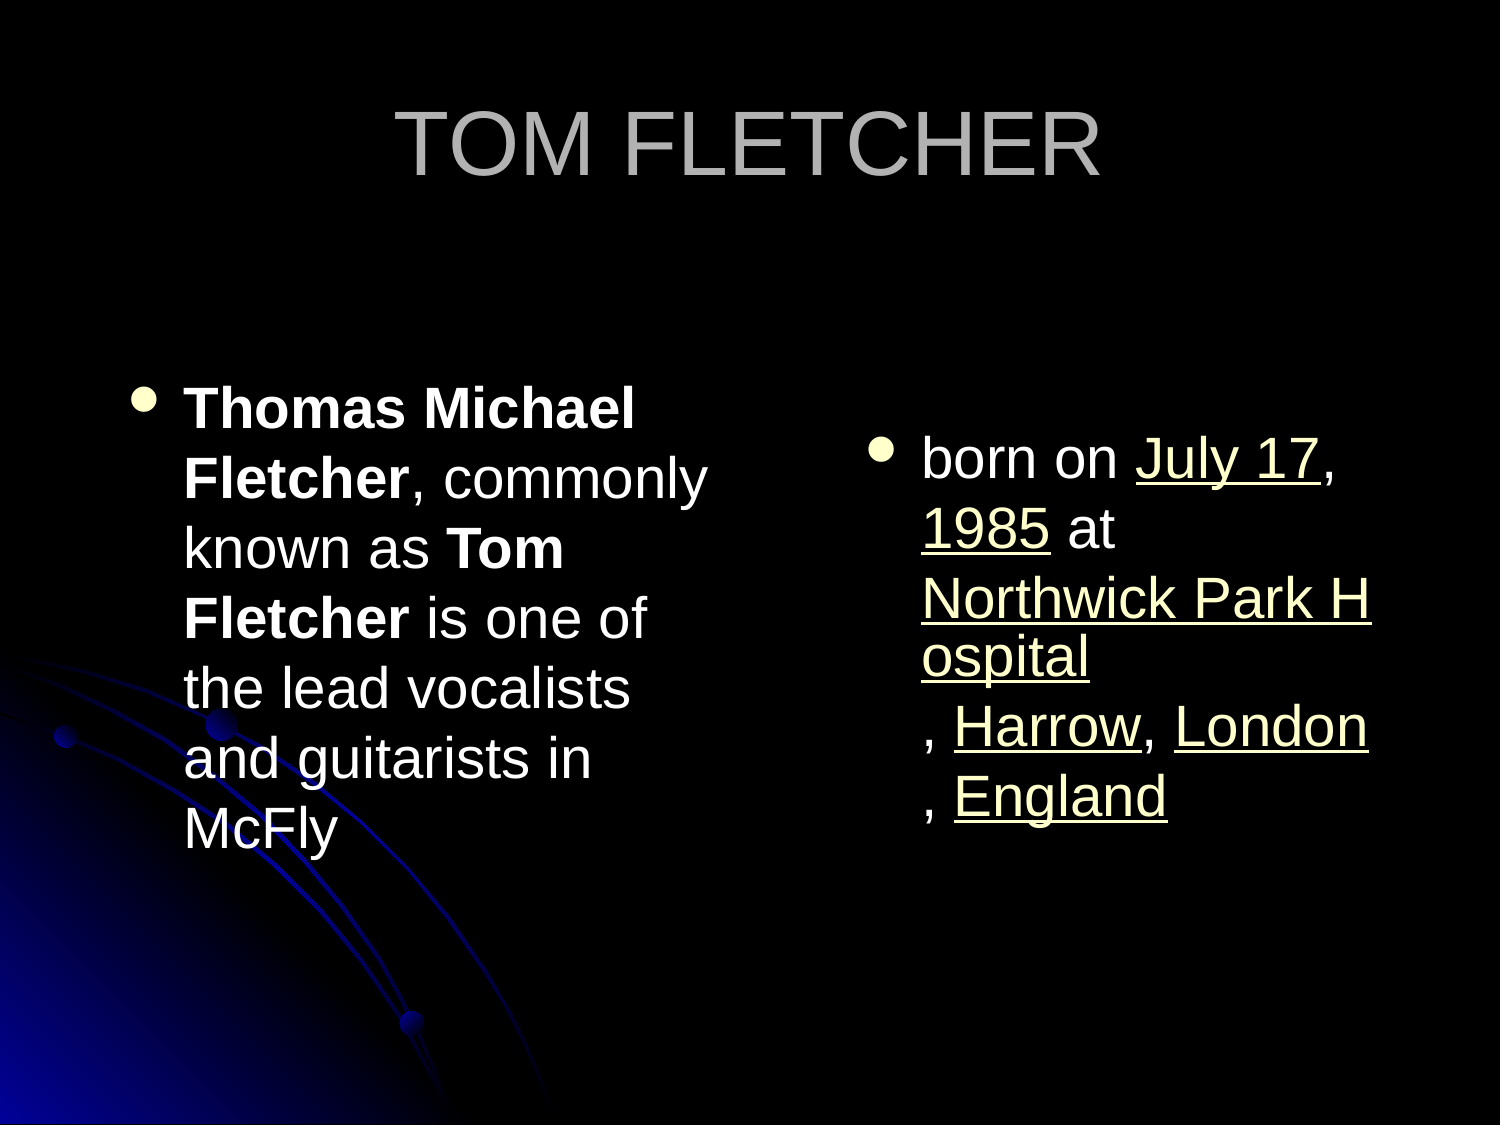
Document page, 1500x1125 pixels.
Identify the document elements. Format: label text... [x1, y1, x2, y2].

list born on July 17, 1985 at Northwick Park Hospital, Harrow, London, England [849, 412, 1388, 788]
list Thomas Michael Fletcher, commonly known as Tom Fletcher is one of the lead vocalists and guitarists in McFly [112, 362, 725, 938]
title TOM FLETCHER [75, 45, 1425, 233]
